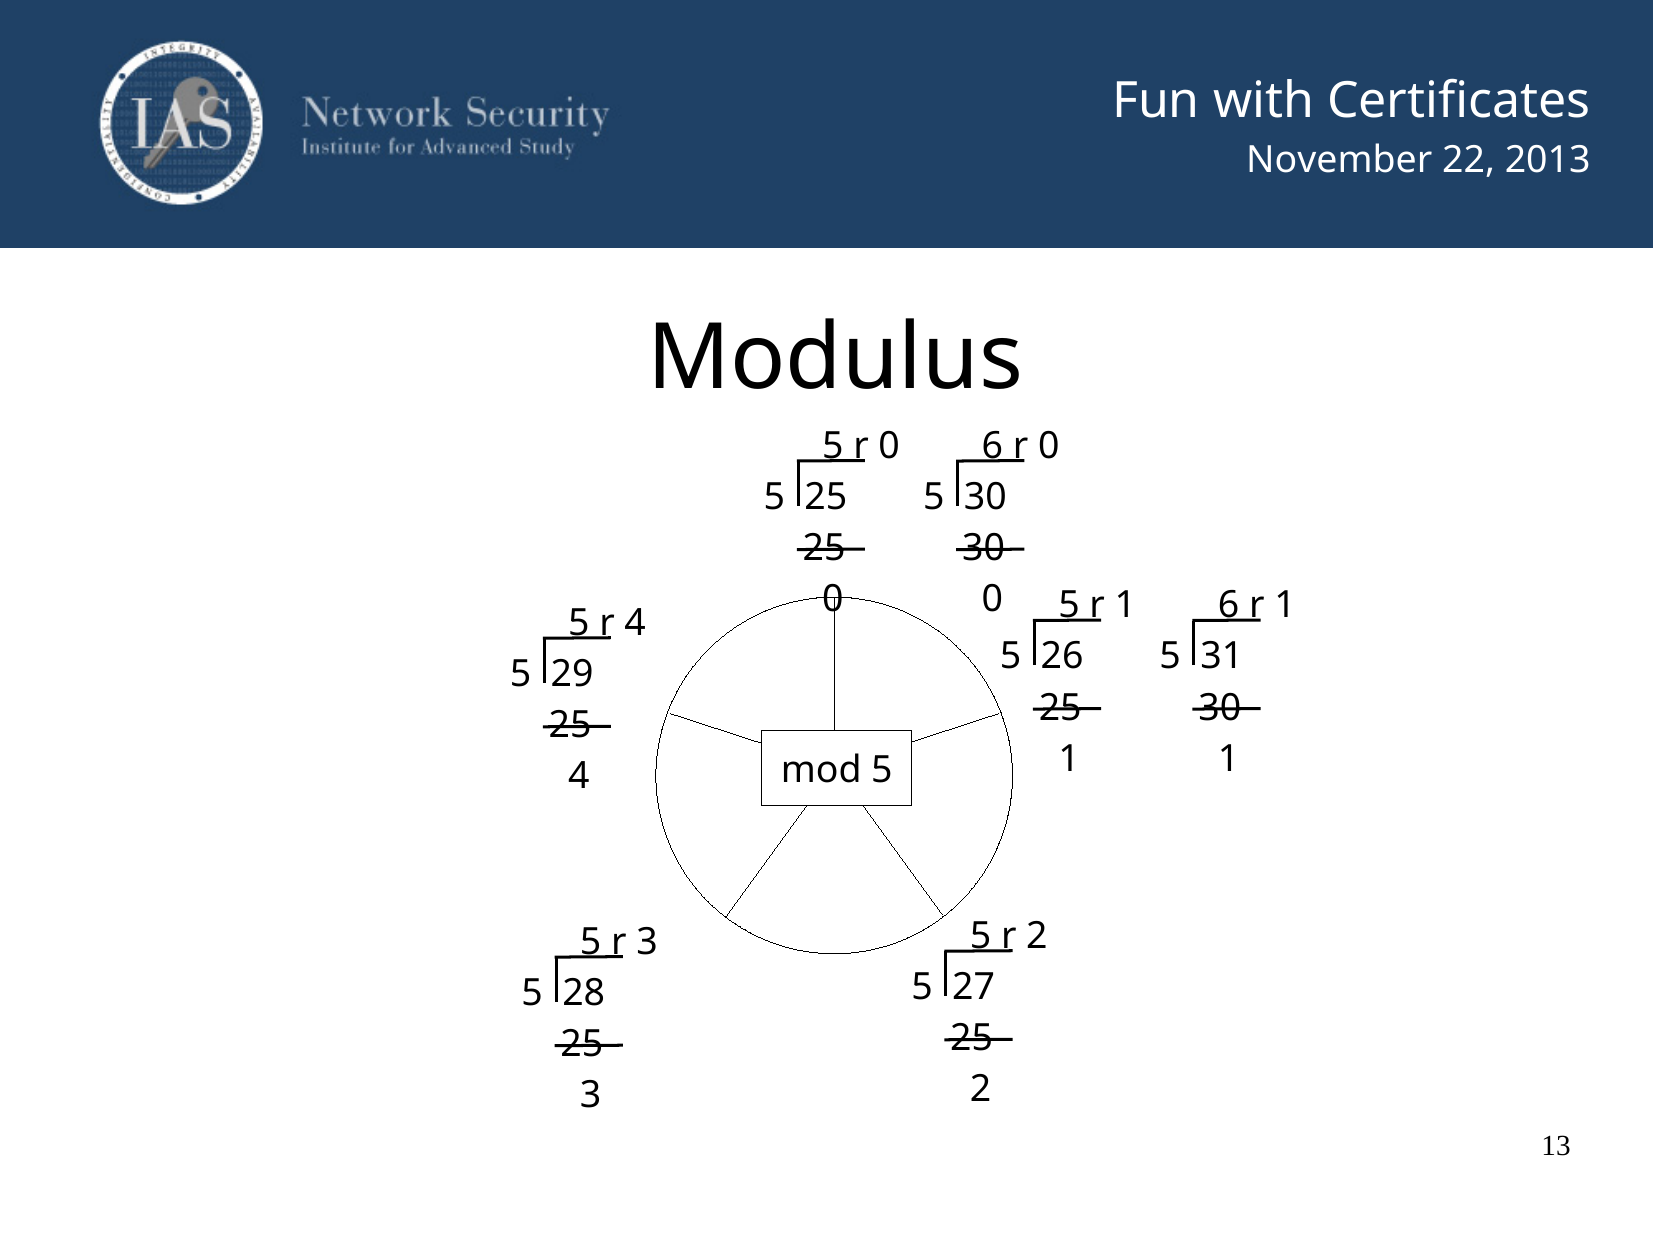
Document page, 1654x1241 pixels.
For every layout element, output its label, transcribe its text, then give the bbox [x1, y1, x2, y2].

text_box [655, 601, 1013, 954]
text_box 5 r 1 5 26 25 1 [985, 570, 1144, 760]
text_box 5 r 2 5 27 25 2 [896, 901, 1086, 1091]
picture [0, 0, 1653, 248]
text_box [827, 601, 838, 609]
text_box 6 r 1 5 31 30 1 [1144, 570, 1334, 760]
text_box 5 r 4 5 29 25 4 [494, 588, 684, 778]
text_box 6 r 0 5 30 30 0 [908, 411, 1097, 601]
text_box mod 5 [761, 730, 912, 806]
list Modulus [82, 290, 1571, 398]
text_box 5 r 3 5 28 25 3 [506, 907, 696, 1097]
text_box 5 r 0 5 25 25 0 [748, 411, 908, 601]
